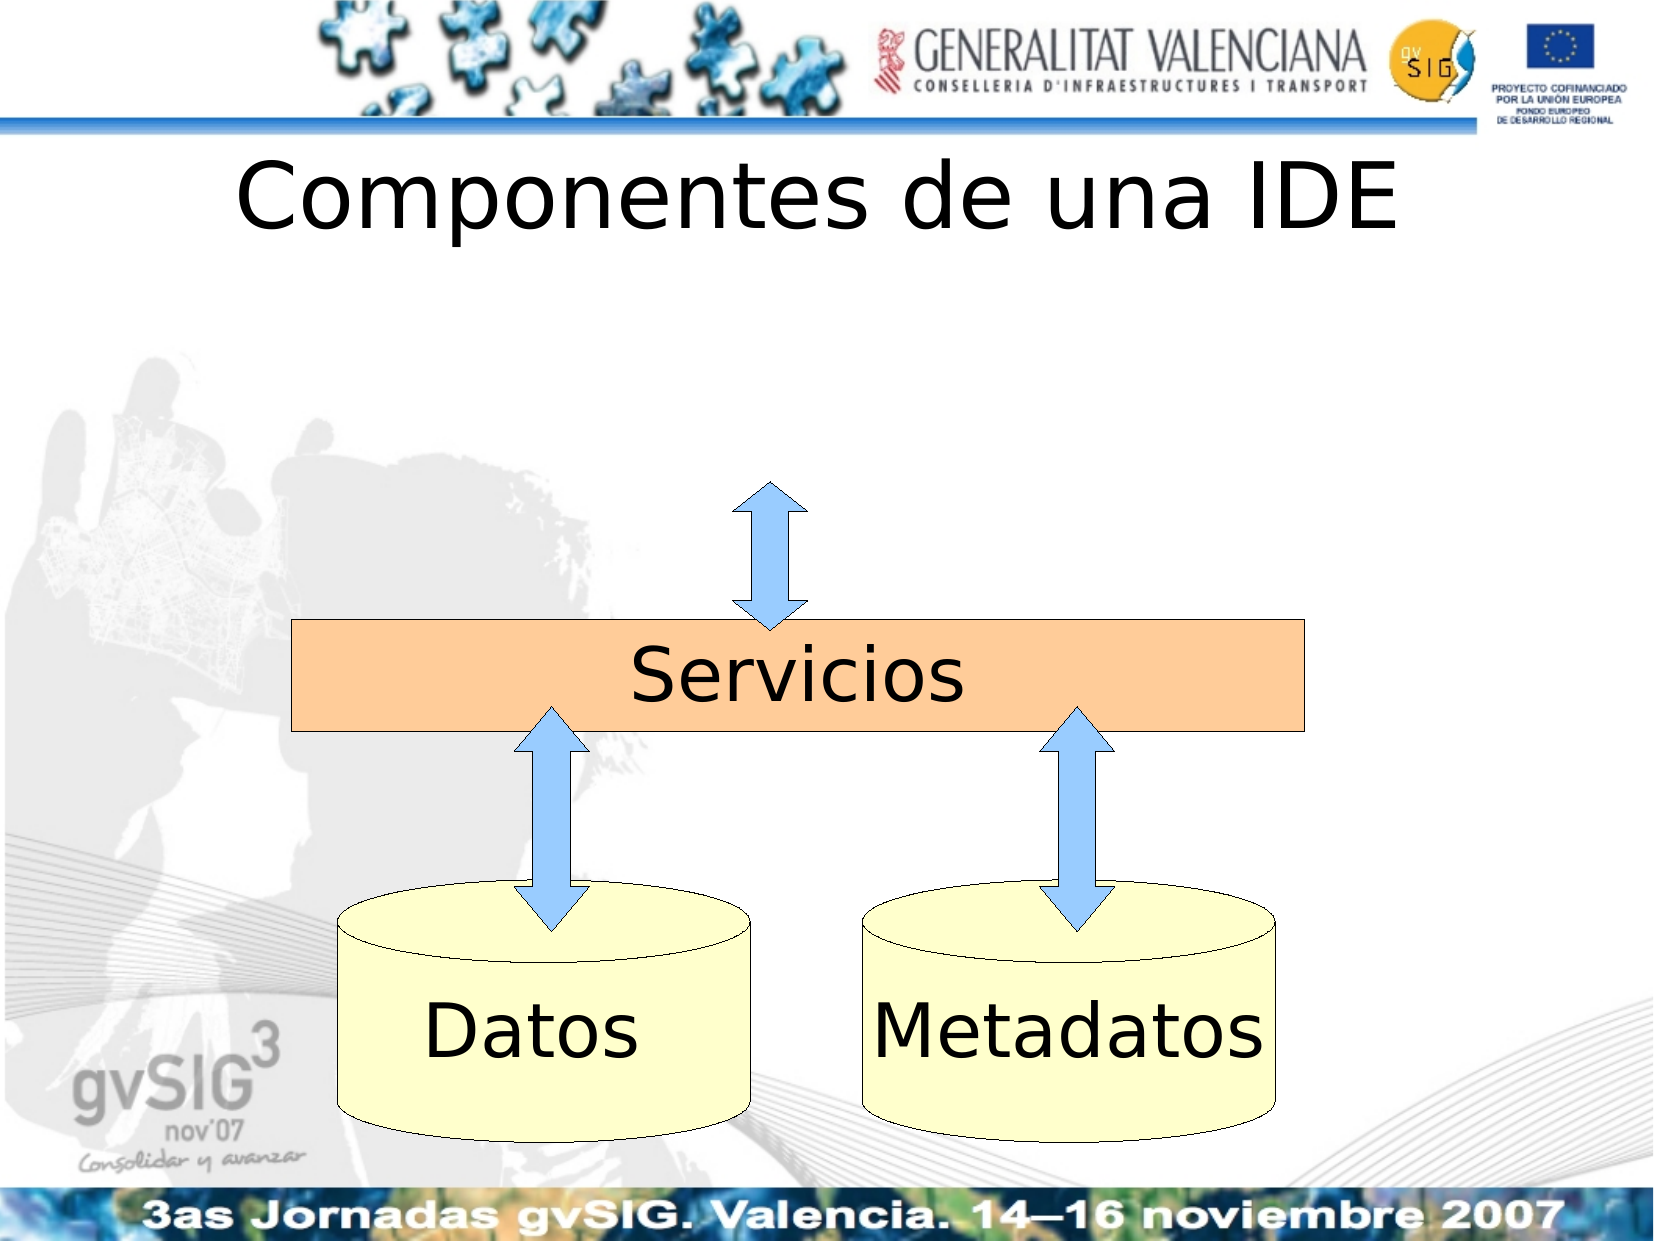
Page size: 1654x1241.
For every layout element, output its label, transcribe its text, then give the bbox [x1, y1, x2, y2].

text_box [514, 706, 590, 932]
picture [0, 0, 1654, 1241]
text_box [1039, 706, 1115, 932]
text_box Metadatos [862, 879, 1276, 1143]
text_box Servicios [291, 619, 1305, 732]
text_box Datos [337, 879, 751, 1143]
text_box [732, 481, 808, 631]
title Componentes de una IDE [75, 92, 1563, 301]
